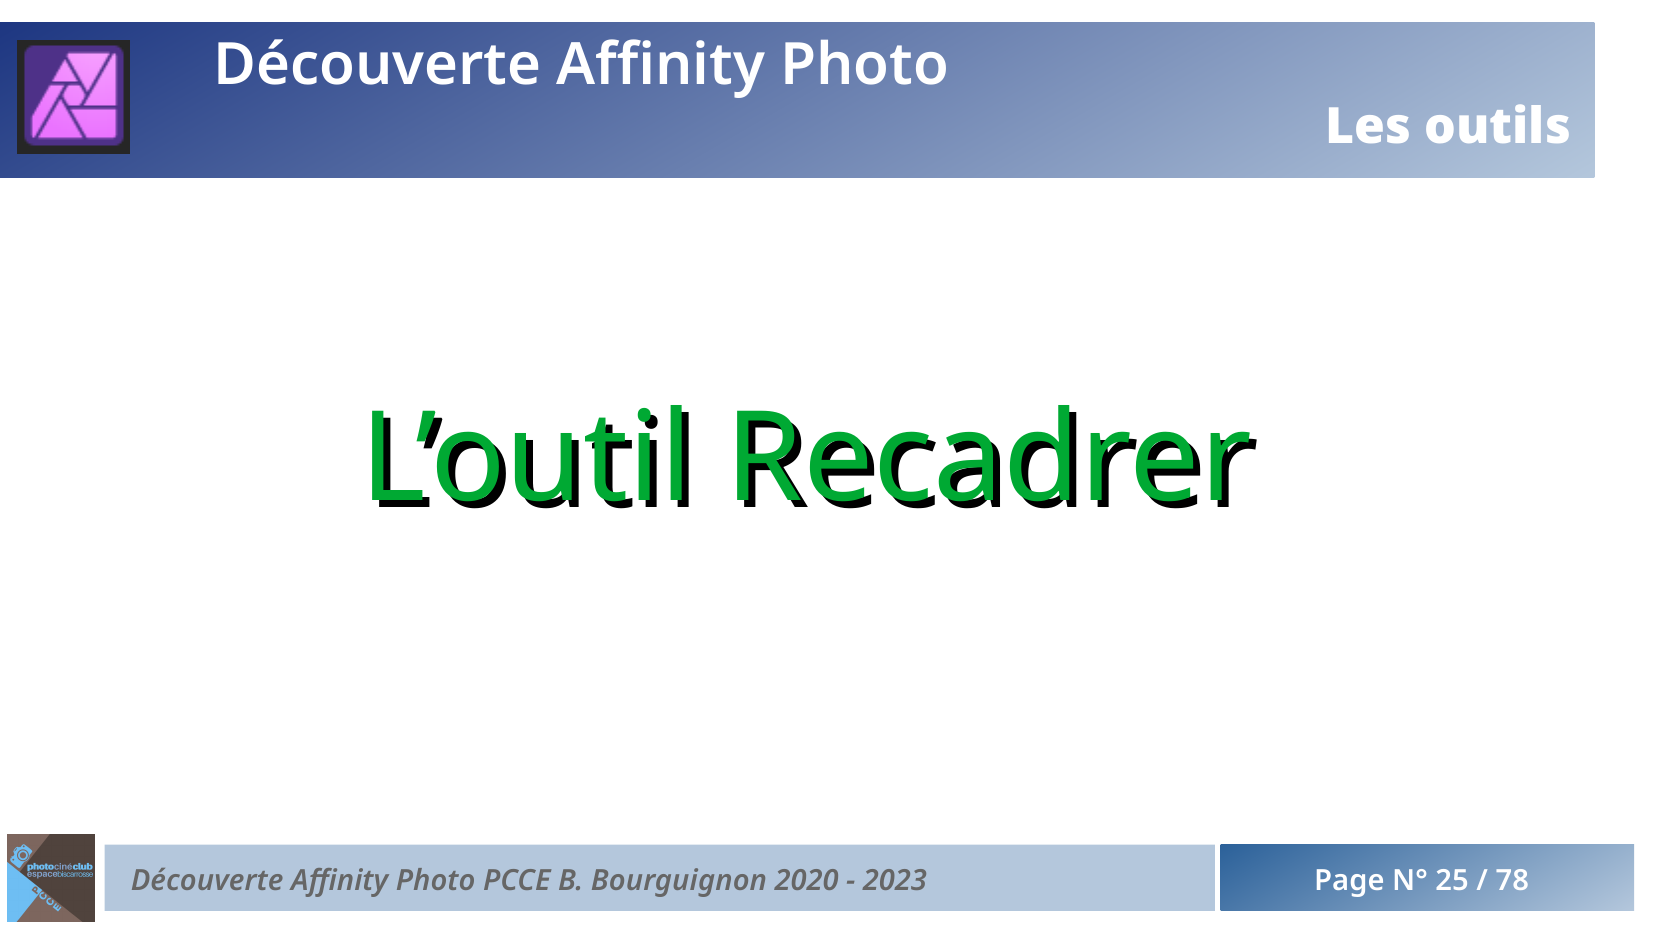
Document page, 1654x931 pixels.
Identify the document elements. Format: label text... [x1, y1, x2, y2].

text_box L’outil Recadrer [345, 366, 1264, 539]
picture [7, 834, 95, 922]
picture [17, 40, 130, 154]
title Les outils [874, 47, 1571, 158]
